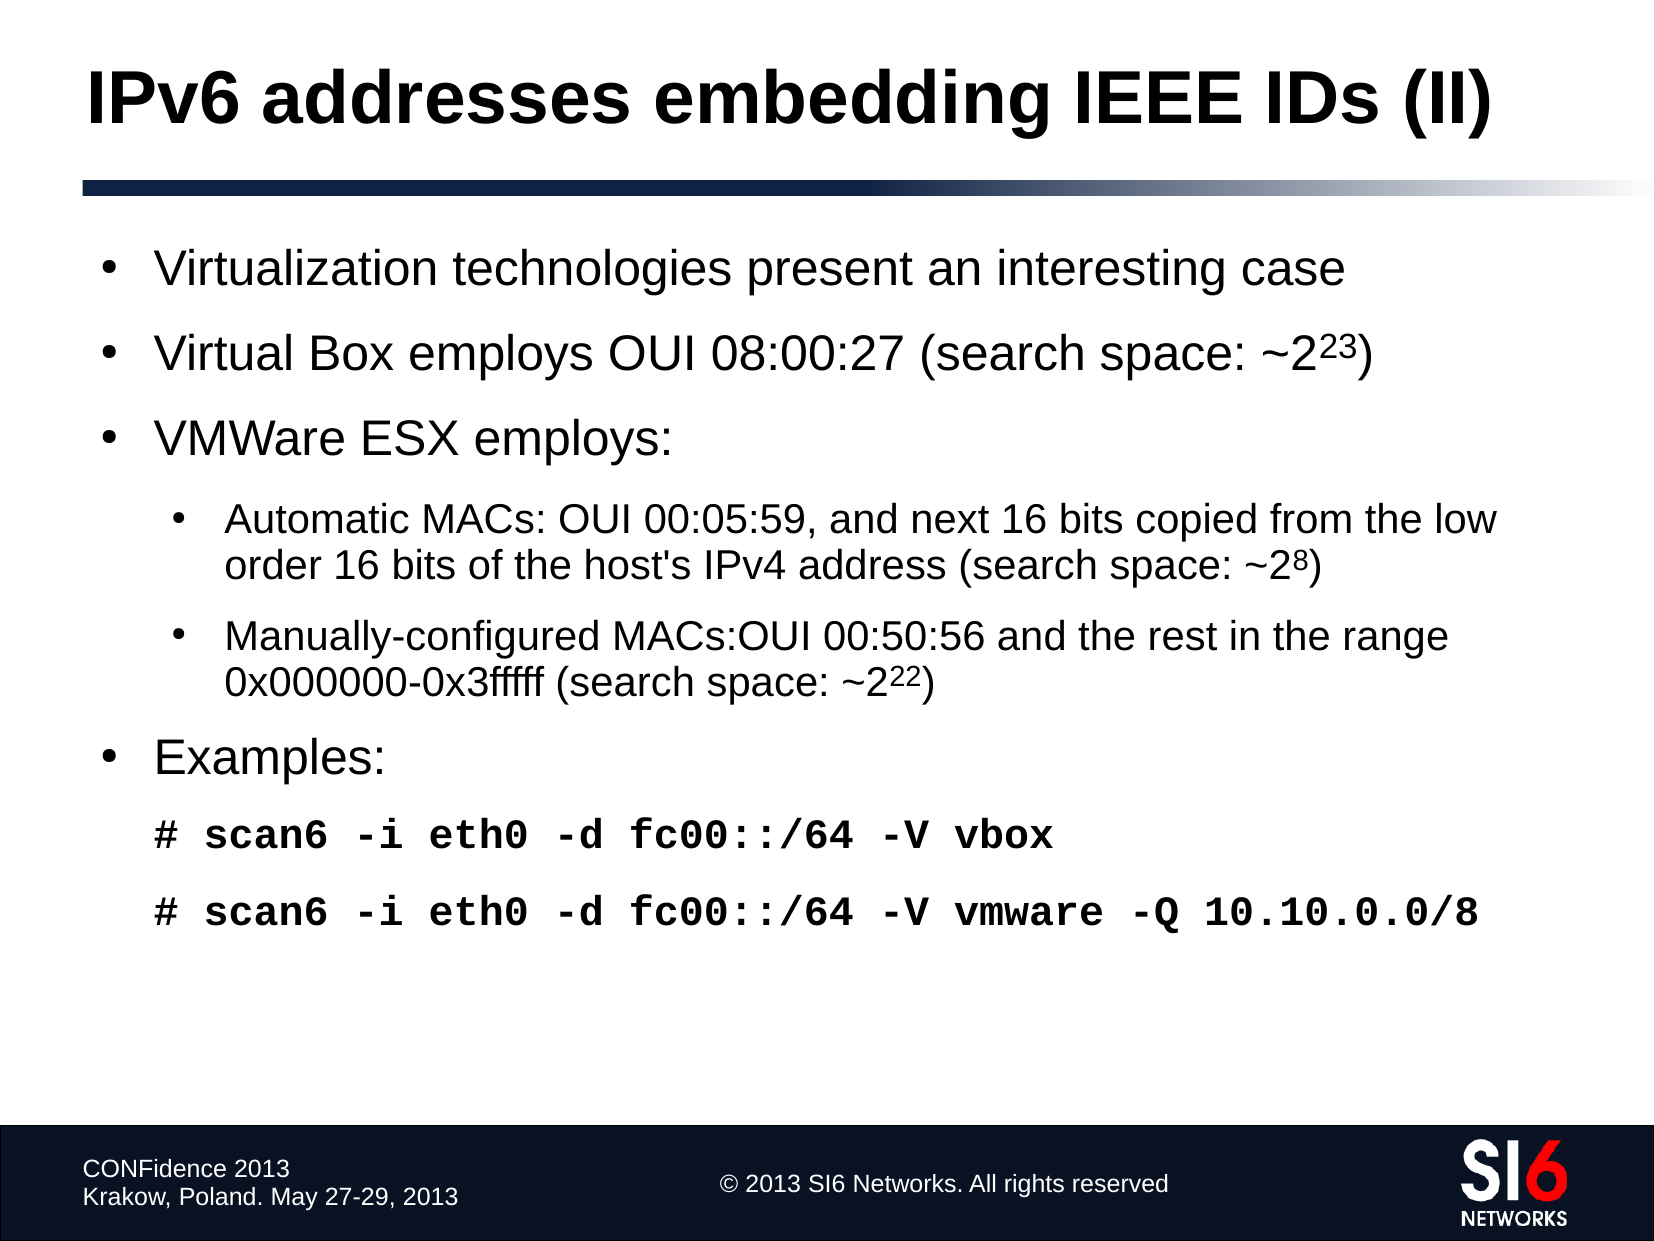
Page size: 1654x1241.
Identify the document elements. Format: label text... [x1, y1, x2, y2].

list Virtualization technologies present an interesting case Virtual Box employs OUI 08:00:27 (search space: ~223) VMWare ESX employs: Automatic MACs: OUI 00:05:59, and next 16 bits copied from the low order 16 bits of the host's IPv4 address (search space: ~28) Manually-configured MACs:OUI 00:50:56 and the rest in the range 0x000000-0x3fffff (search space: ~222) Examples: # scan6 -i eth0 -d fc00::/64 -V vbox # scan6 -i eth0 -d fc00::/64 -V vmware -Q 10.10.0.0/8 [82, 240, 1571, 1059]
picture [1461, 1139, 1567, 1226]
title IPv6 addresses embedding IEEE IDs (II) [86, 30, 1576, 166]
